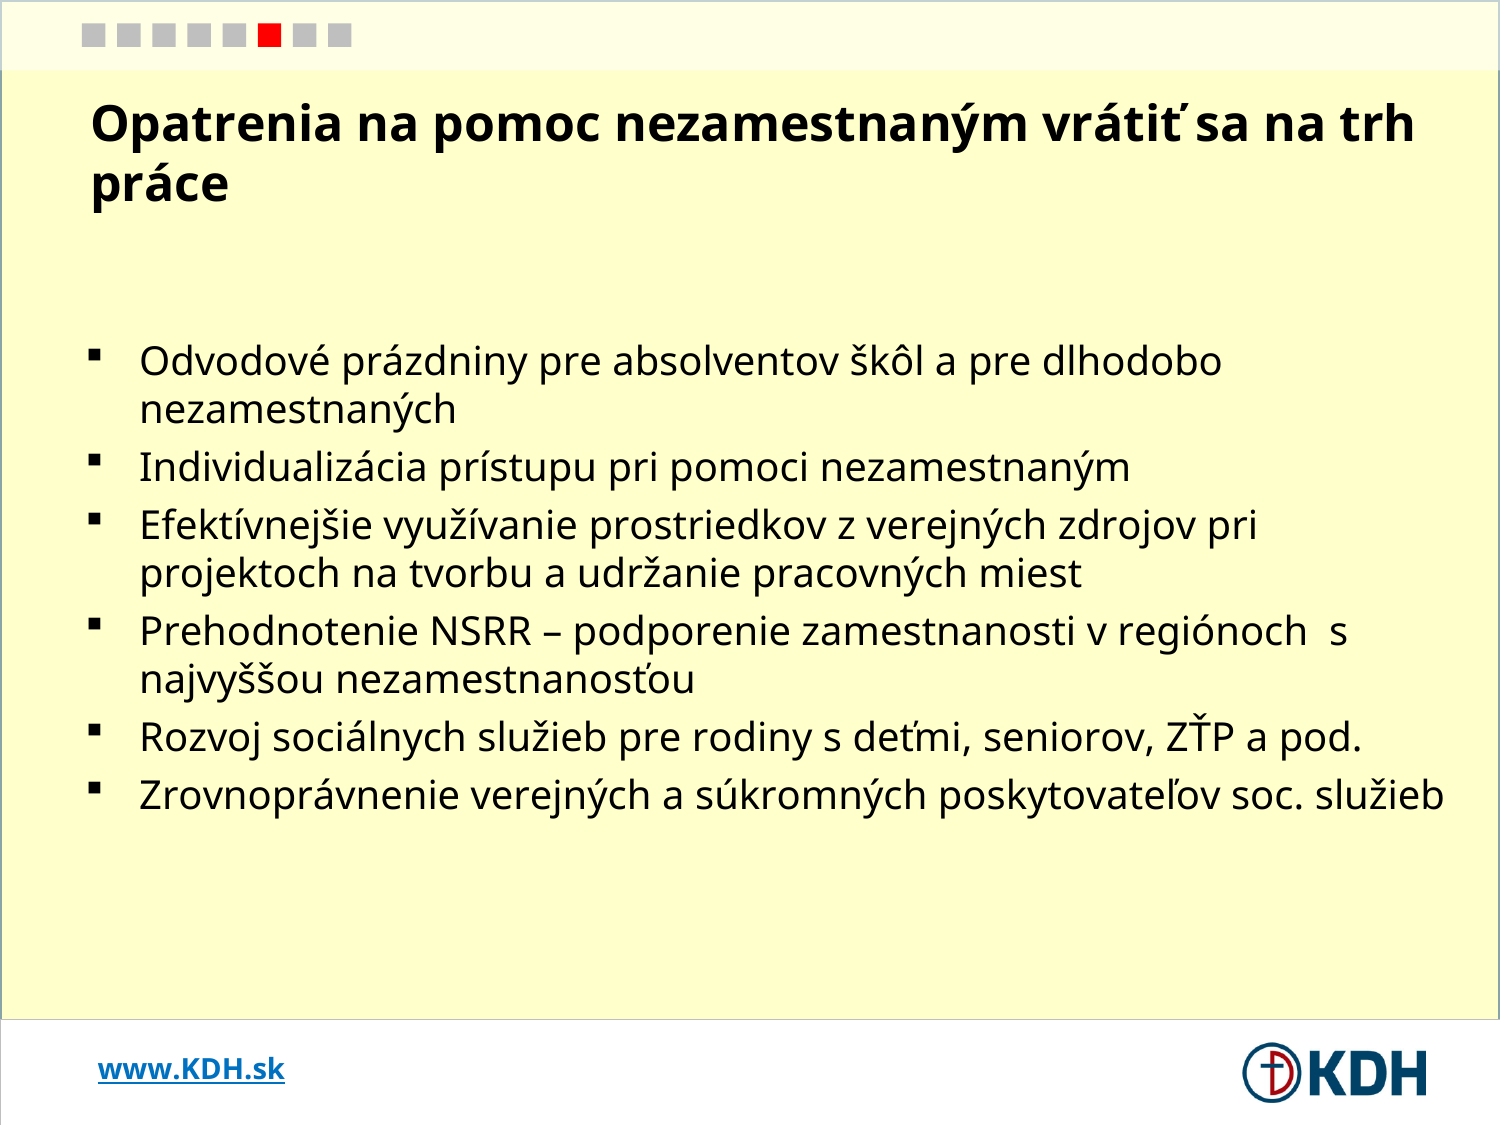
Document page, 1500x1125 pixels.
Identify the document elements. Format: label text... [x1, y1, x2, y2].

list Odvodové prázdniny pre absolventov škôl a pre dlhodobo nezamestnaných Individualizácia prístupu pri pomoci nezamestnaným Efektívnejšie využívanie prostriedkov z verejných zdrojov pri projektoch na tvorbu a udržanie pracovných miest Prehodnotenie NSRR – podporenie zamestnanosti v regiónoch s najvyššou nezamestnanosťou Rozvoj sociálnych služieb pre rodiny s deťmi, seniorov, ZŤP a pod. Zrovnoprávnenie verejných a súkromných poskytovateľov soc. služieb [70, 328, 1465, 868]
text_box [292, 23, 317, 47]
text_box [117, 23, 141, 47]
picture [1242, 1042, 1426, 1103]
text_box [81, 23, 106, 47]
text_box [328, 23, 352, 47]
text_box [187, 23, 211, 47]
text_box [222, 23, 247, 47]
text_box [257, 23, 282, 47]
title Opatrenia na pomoc nezamestnaným vrátiť sa na trh práce [75, 70, 1454, 233]
text_box [152, 23, 176, 47]
